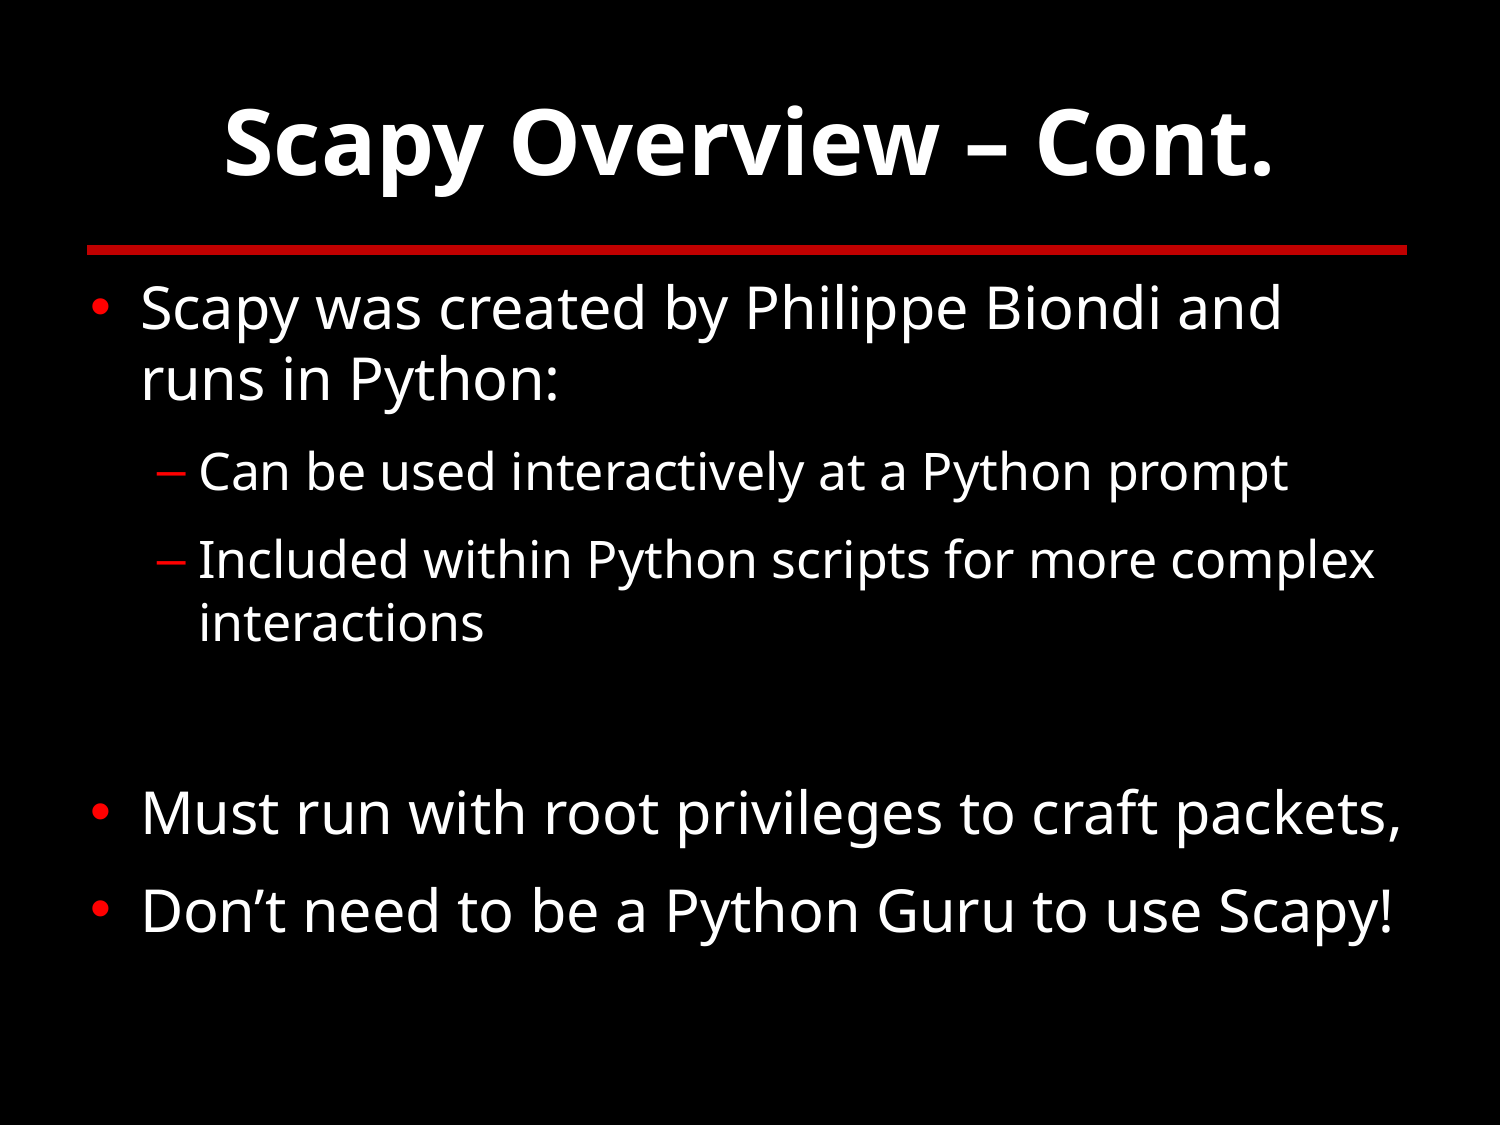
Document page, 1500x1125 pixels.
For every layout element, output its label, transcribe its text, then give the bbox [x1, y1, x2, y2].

title Scapy Overview – Cont. [75, 45, 1425, 233]
list Scapy was created by Philippe Biondi and runs in Python: Can be used interactively at a Python prompt Included within Python scripts for more complex interactions Must run with root privileges to craft packets, Don’t need to be a Python Guru to use Scapy! [75, 262, 1425, 1005]
